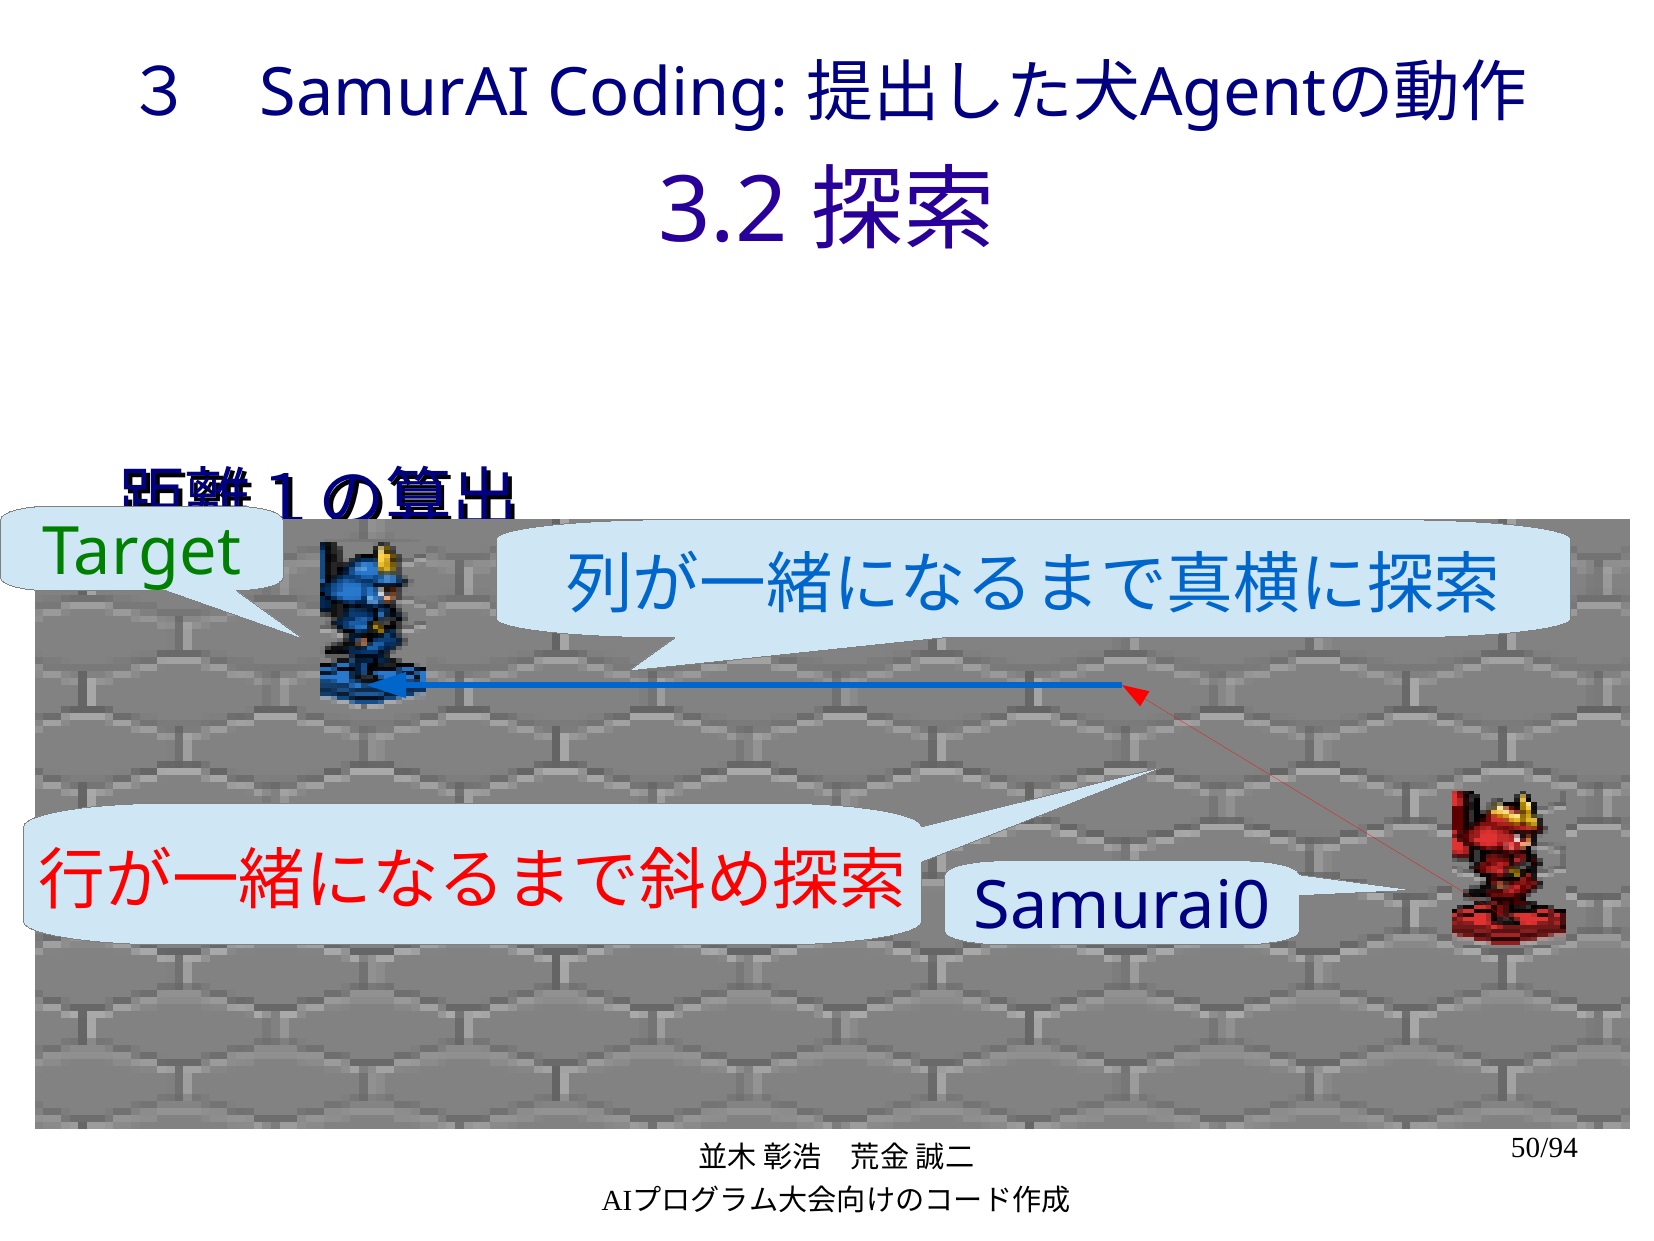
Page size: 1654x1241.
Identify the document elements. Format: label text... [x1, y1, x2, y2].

text_box Samurai0 [944, 860, 1415, 945]
picture [35, 519, 1630, 1129]
title ３ SamurAI Coding: 提出した犬Agentの動作3.2 探索 [82, 49, 1571, 257]
text_box 列が一緒になるまで真横に探索 [496, 519, 1571, 671]
text_box 行が一緒になるまで斜め探索 [23, 766, 1166, 945]
text_box Target [0, 506, 304, 640]
list 距離１の算出 [118, 324, 1571, 519]
